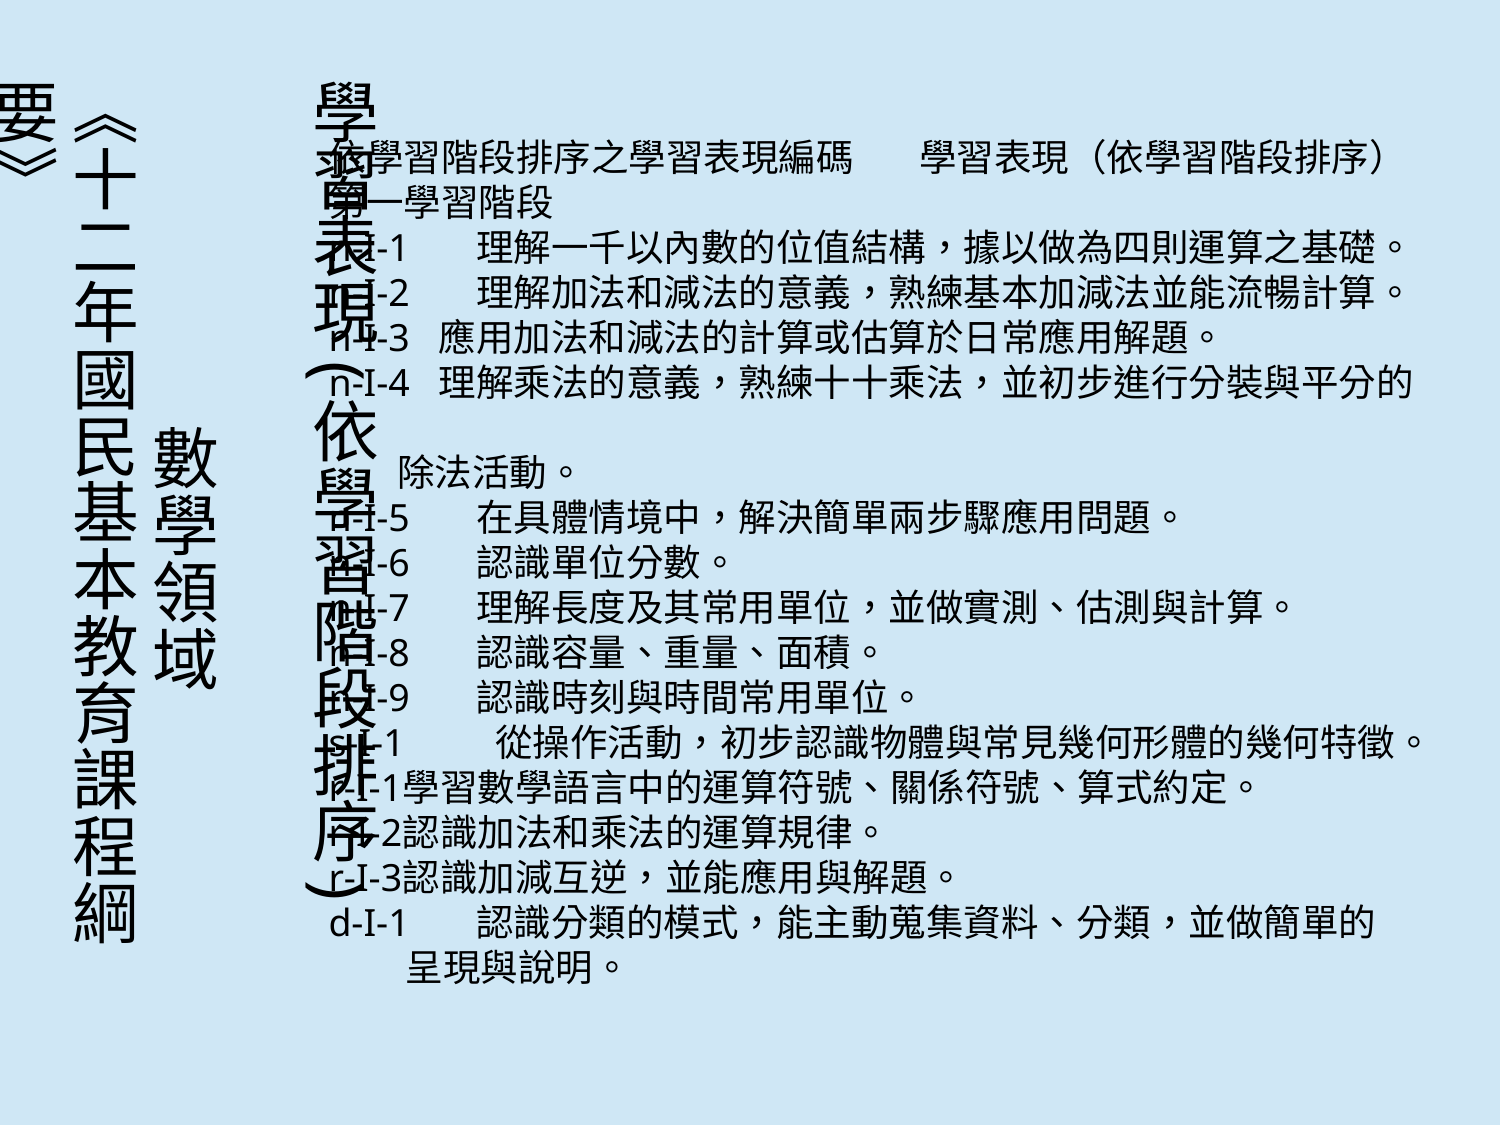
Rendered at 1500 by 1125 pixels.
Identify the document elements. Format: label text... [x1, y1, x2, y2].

text_box 學習表現(依學習階段排序) 數學領域 《十二年國民基本教育課程綱要》 [41, 63, 391, 1068]
text_box 依學習階段排序之學習表現編碼 學習表現（依學習階段排序） 第一學習階段 n-I-1 理解一千以內數的位值結構，據以做為四則運算之基礎。 n-I-2 理解加法和減法的意義，熟練基本加減法並能流暢計算。 n-I-3 應用加法和減法的計算或估算於日常應用解題。 n-I-4 理解乘法的意義，熟練十十乘法，並初步進行分裝與平分的 除法活動。 n-I-5 在具體情境中，解決簡單兩步驟應用問題。 n-I-6 認識單位分數。 n-I-7 理解長度及其常用單位，並做實測、估測與計算。 n-I-8 認識容量、重量、面積。 n-I-9 認識時刻與時間常用單位。 s-I-1 從操作活動，初步認識物體與常見幾何形體的幾何特徵。 r-I-1 學習數學語言中的運算符號、關係符號、算式約定。 r-I-2 認識加法和乘法的運算規律。 r-I-3 認識加減互逆，並能應用與解題。 d-I-1 認識分類的模式，能主動蒐集資料、分類，並做簡單的 呈現與說明。 [313, 126, 1471, 997]
